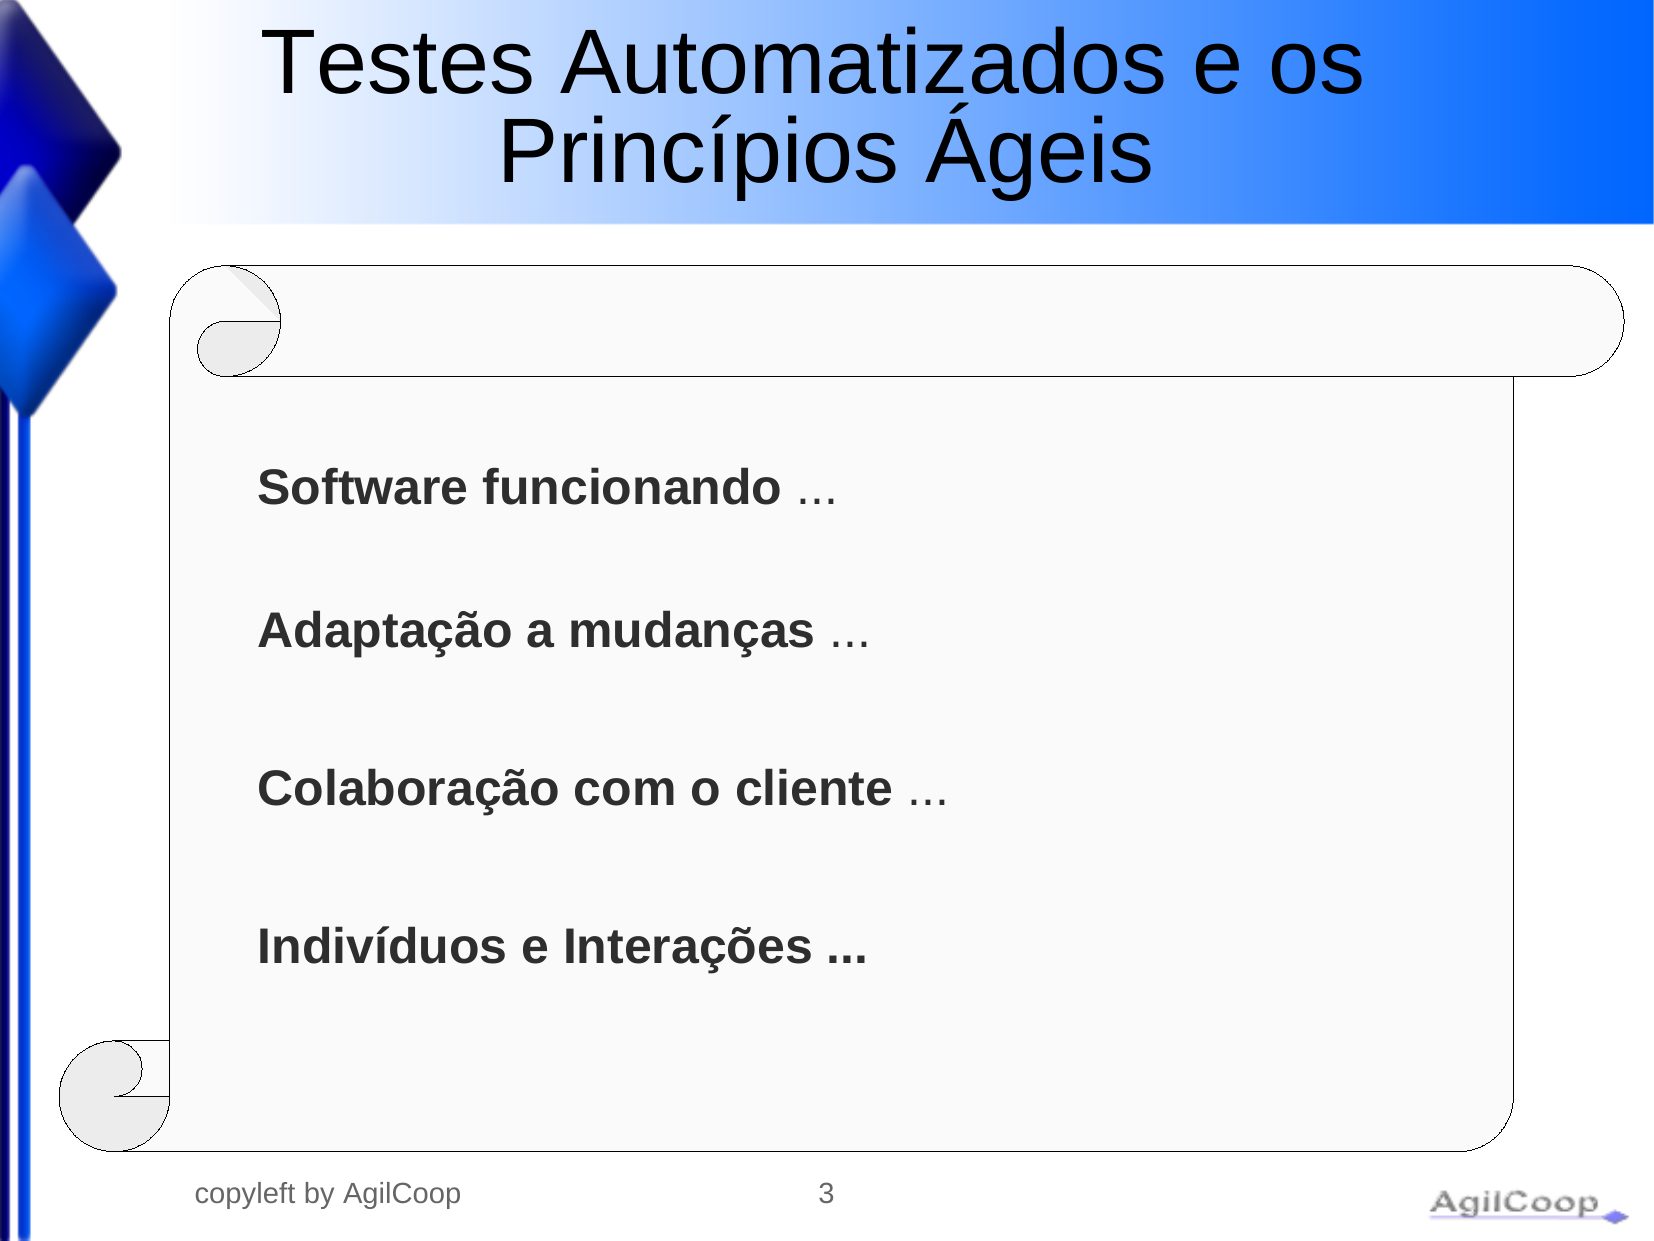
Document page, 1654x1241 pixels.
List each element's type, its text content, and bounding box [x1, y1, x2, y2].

title Testes Automatizados e os Princípios Ágeis [82, 15, 1571, 208]
text_box [59, 265, 1625, 1152]
picture [0, 0, 1654, 1241]
